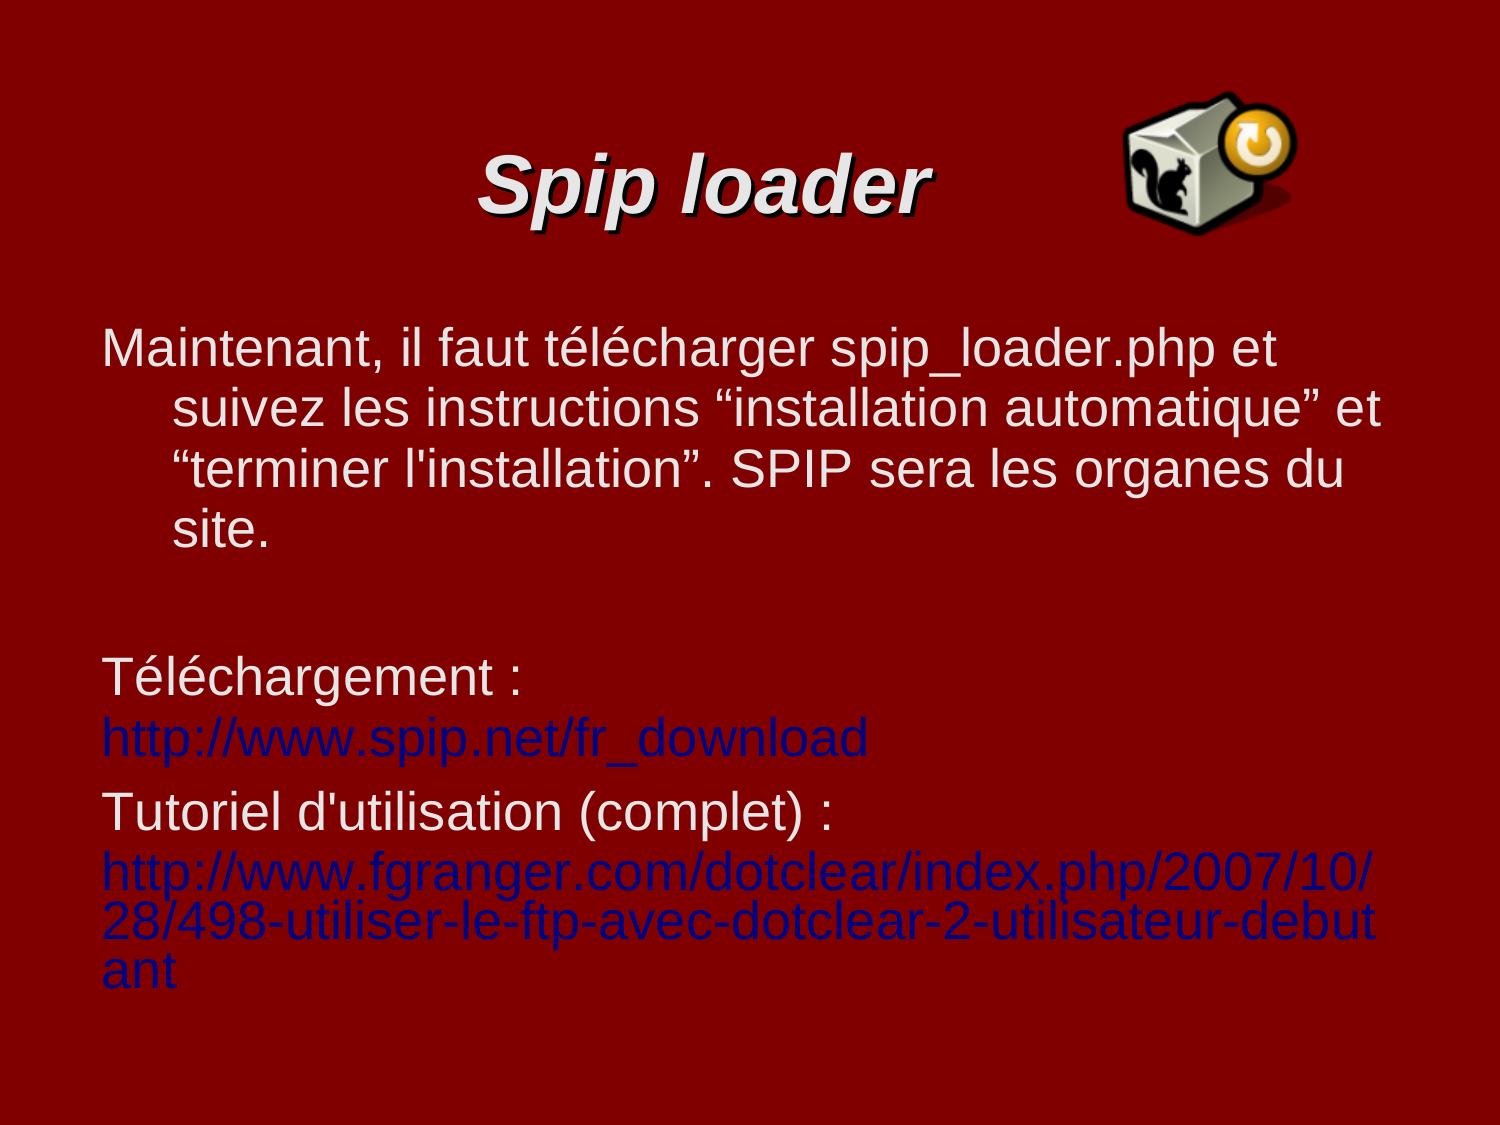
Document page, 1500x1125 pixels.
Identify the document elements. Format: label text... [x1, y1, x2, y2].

list Maintenant, il faut télécharger spip_loader.php et suivez les instructions “installation automatique” et “terminer l'installation”. SPIP sera les organes du site. Téléchargement : http://www.spip.net/fr_download Tutoriel d'utilisation (complet) : http://www.fgranger.com/dotclear/index.php/2007/10/28/498-utiliser-le-ftp-avec-dotclear-2-utilisateur-debutant [75, 309, 1417, 1044]
title Spip loader [66, 59, 1342, 240]
picture [1122, 89, 1298, 237]
